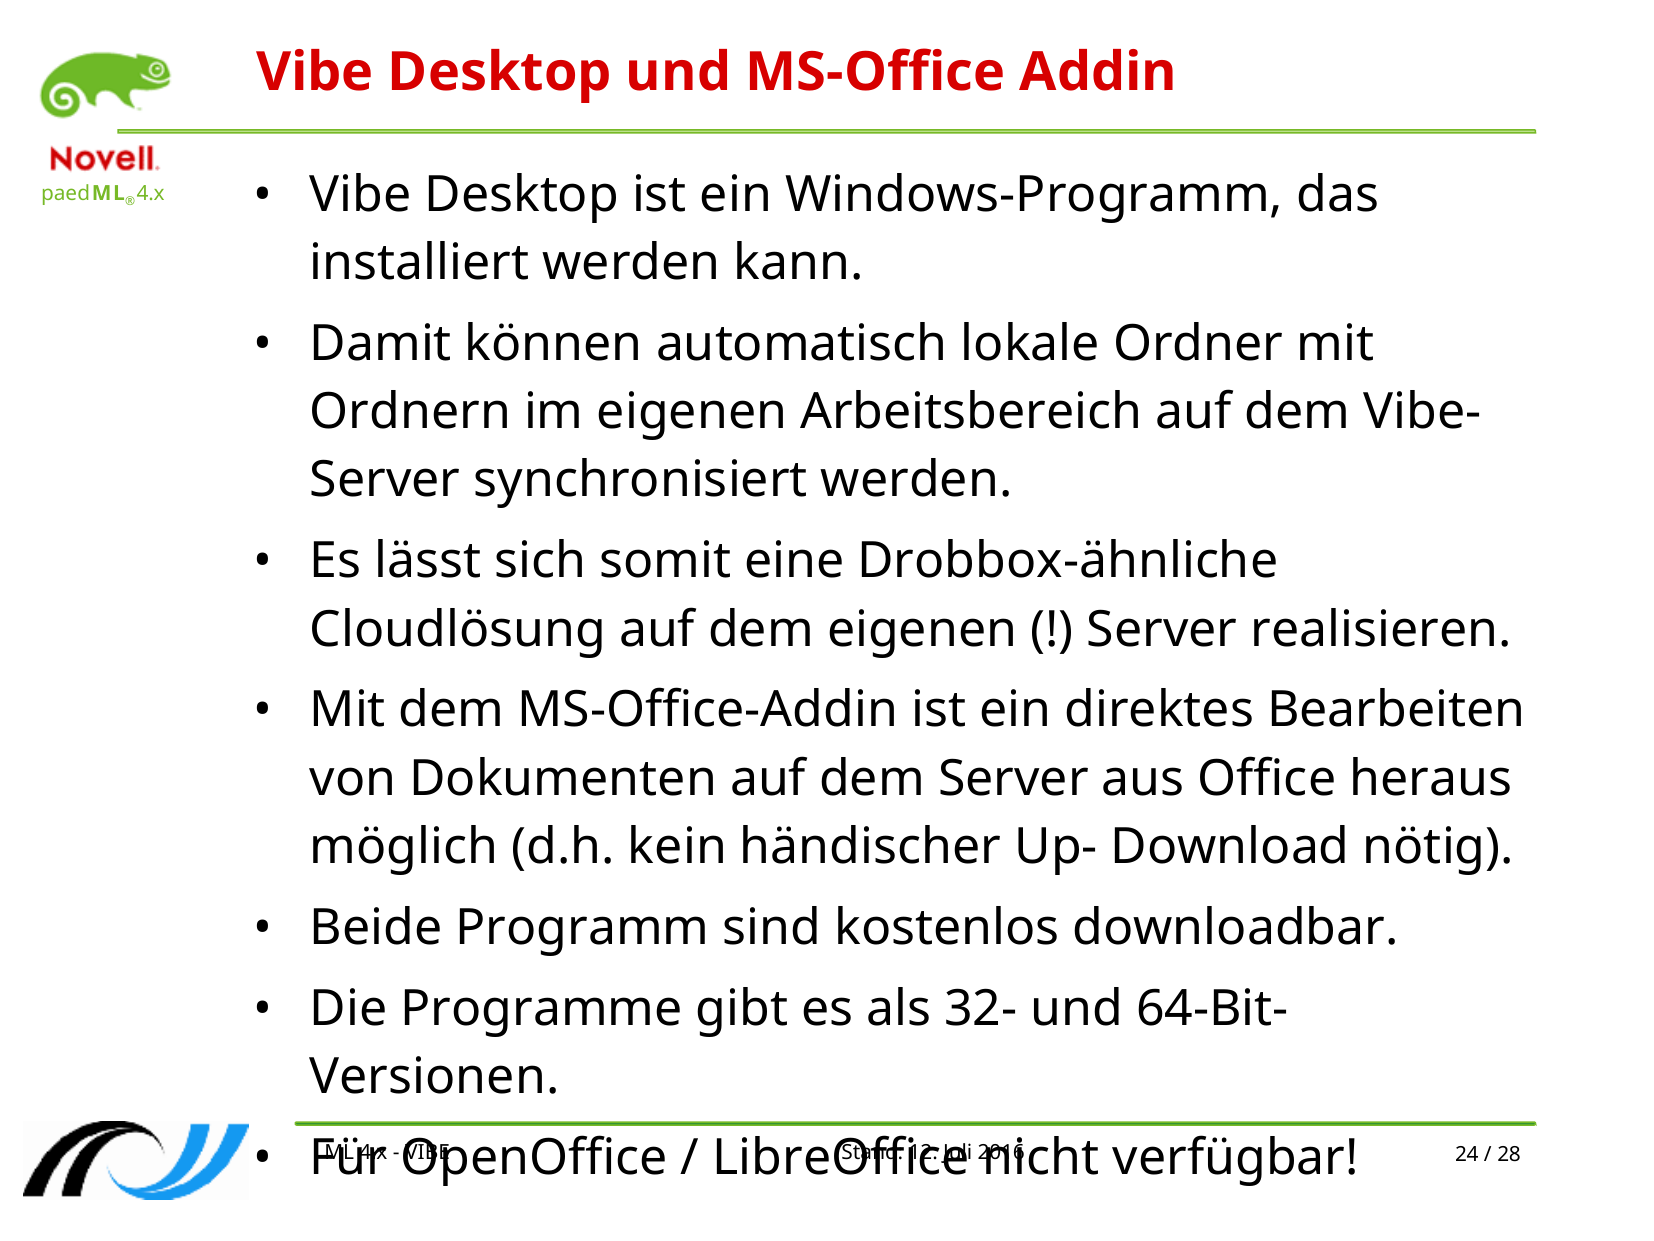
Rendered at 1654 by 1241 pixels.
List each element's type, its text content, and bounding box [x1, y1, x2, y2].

list Vibe Desktop ist ein Windows-Programm, das installiert werden kann. Damit können automatisch lokale Ordner mit Ordnern im eigenen Arbeitsbereich auf dem Vibe-Server synchronisiert werden. Es lässt sich somit eine Drobbox-ähnliche Cloudlösung auf dem eigenen (!) Server realisieren. Mit dem MS-Office-Addin ist ein direktes Bearbeiten von Dokumenten auf dem Server aus Office heraus möglich (d.h. kein händischer Up- Download nötig). Beide Programm sind kostenlos downloadbar. Die Programme gibt es als 32- und 64-Bit-Versionen. Für OpenOffice / LibreOffice nicht verfügbar! [253, 157, 1530, 1100]
title Vibe Desktop und MS-Office Addin [256, 0, 1530, 139]
picture [23, 1121, 249, 1200]
picture [26, 35, 184, 193]
